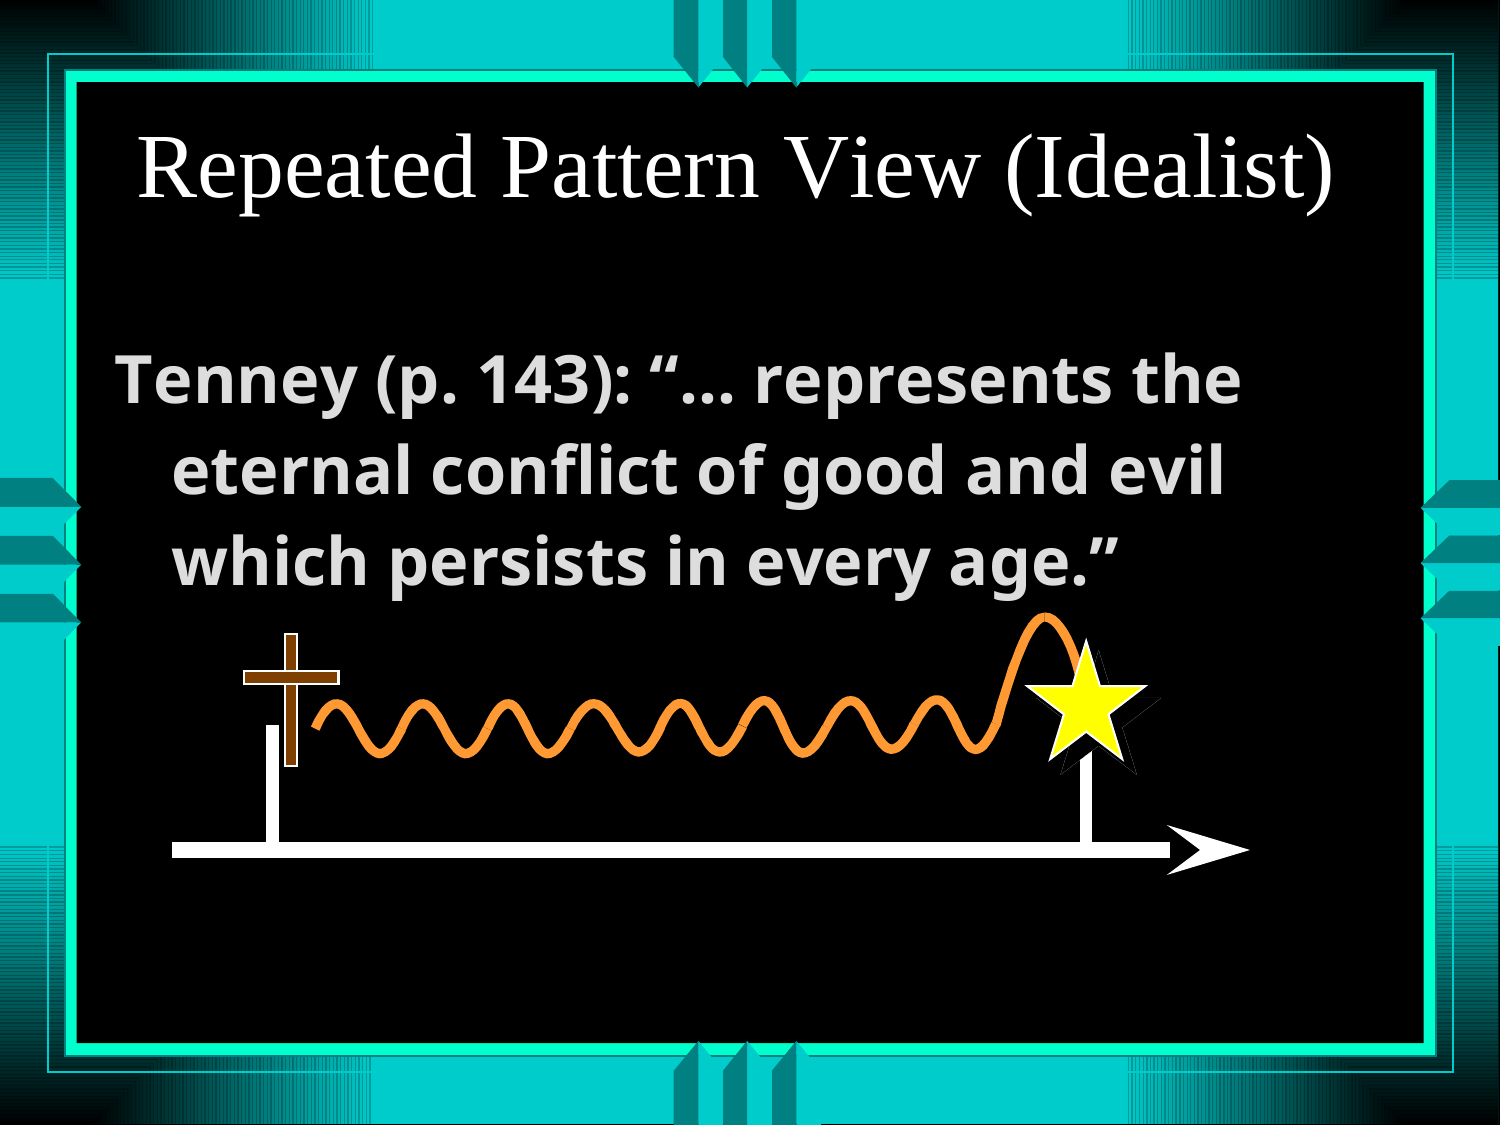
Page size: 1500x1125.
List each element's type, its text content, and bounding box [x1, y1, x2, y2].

list Tenney (p. 143): “… represents the eternal conflict of good and evil which persists in every age.” [99, 324, 1388, 613]
text_box [310, 612, 1146, 760]
text_box [243, 633, 339, 767]
title Repeated Pattern View (Idealist) [26, 37, 1448, 225]
